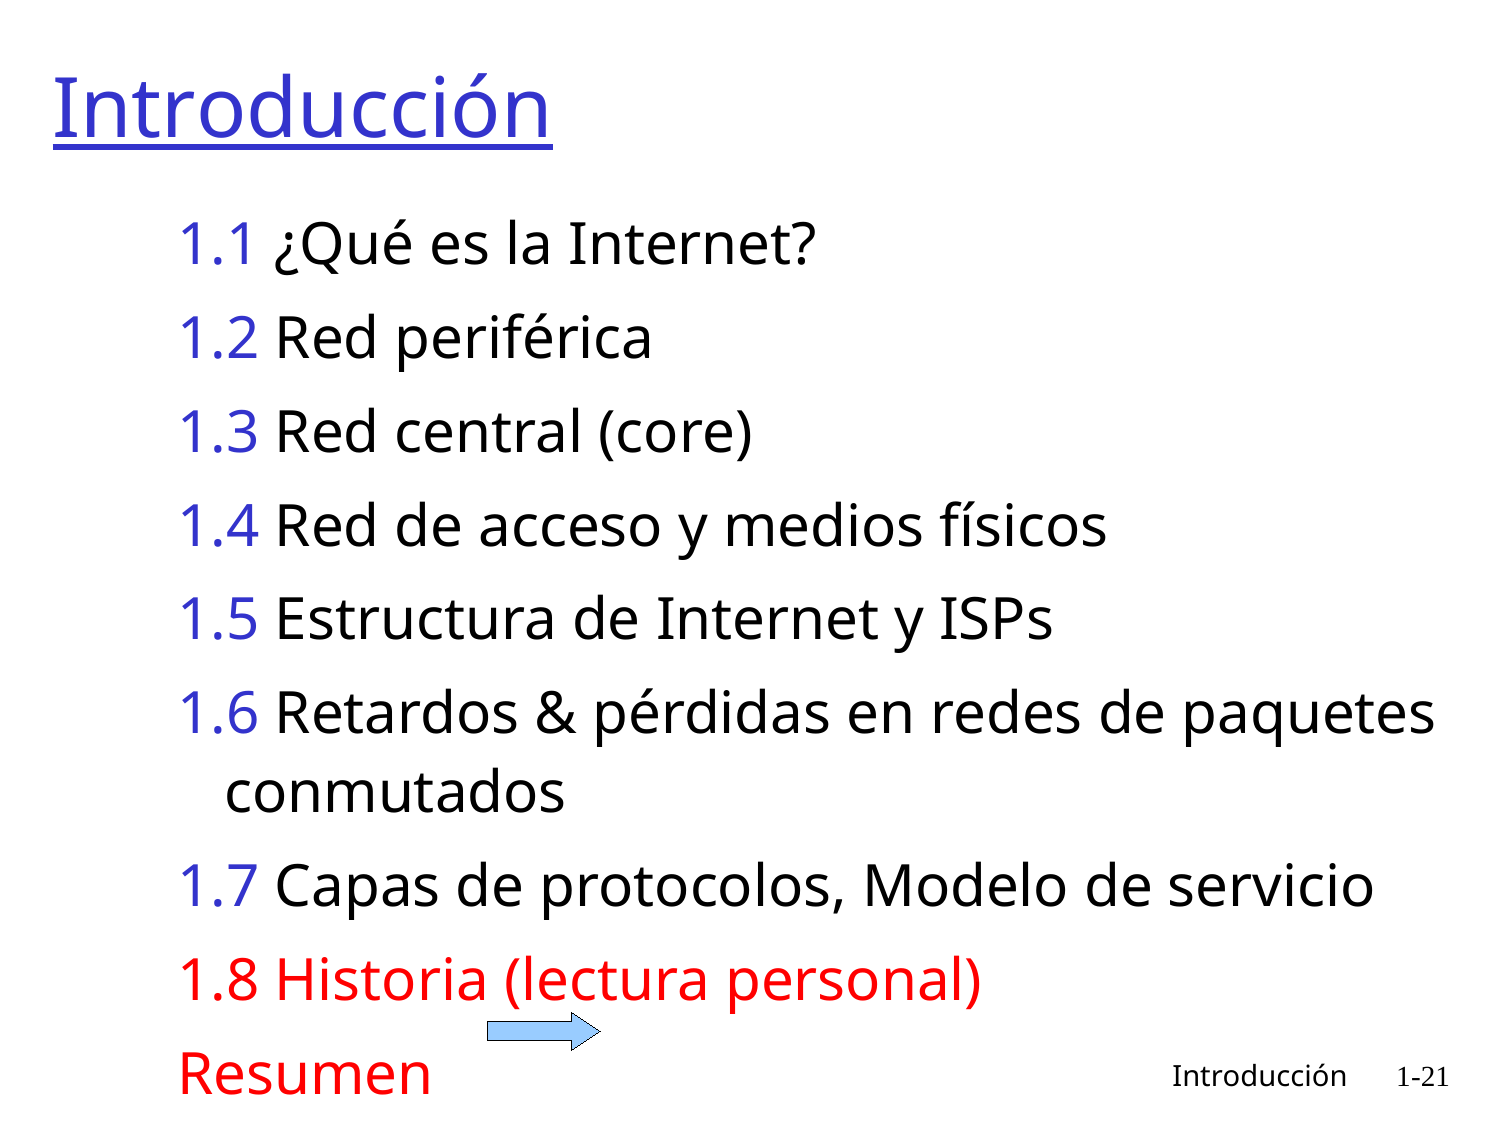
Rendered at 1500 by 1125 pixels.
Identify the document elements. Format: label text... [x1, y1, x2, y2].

text_box [487, 1012, 601, 1051]
list 1.1 ¿Qué es la Internet? 1.2 Red periférica 1.3 Red central (core) 1.4 Red de acceso y medios físicos 1.5 Estructura de Internet y ISPs 1.6 Retardos & pérdidas en redes de paquetes conmutados 1.7 Capas de protocolos, Modelo de servicio 1.8 Historia (lectura personal) Resumen [87, 195, 1463, 1075]
title Introducción [37, 23, 1463, 188]
text_box Introducción [887, 1075, 1362, 1125]
text_box 1-<number> [1362, 1050, 1466, 1125]
